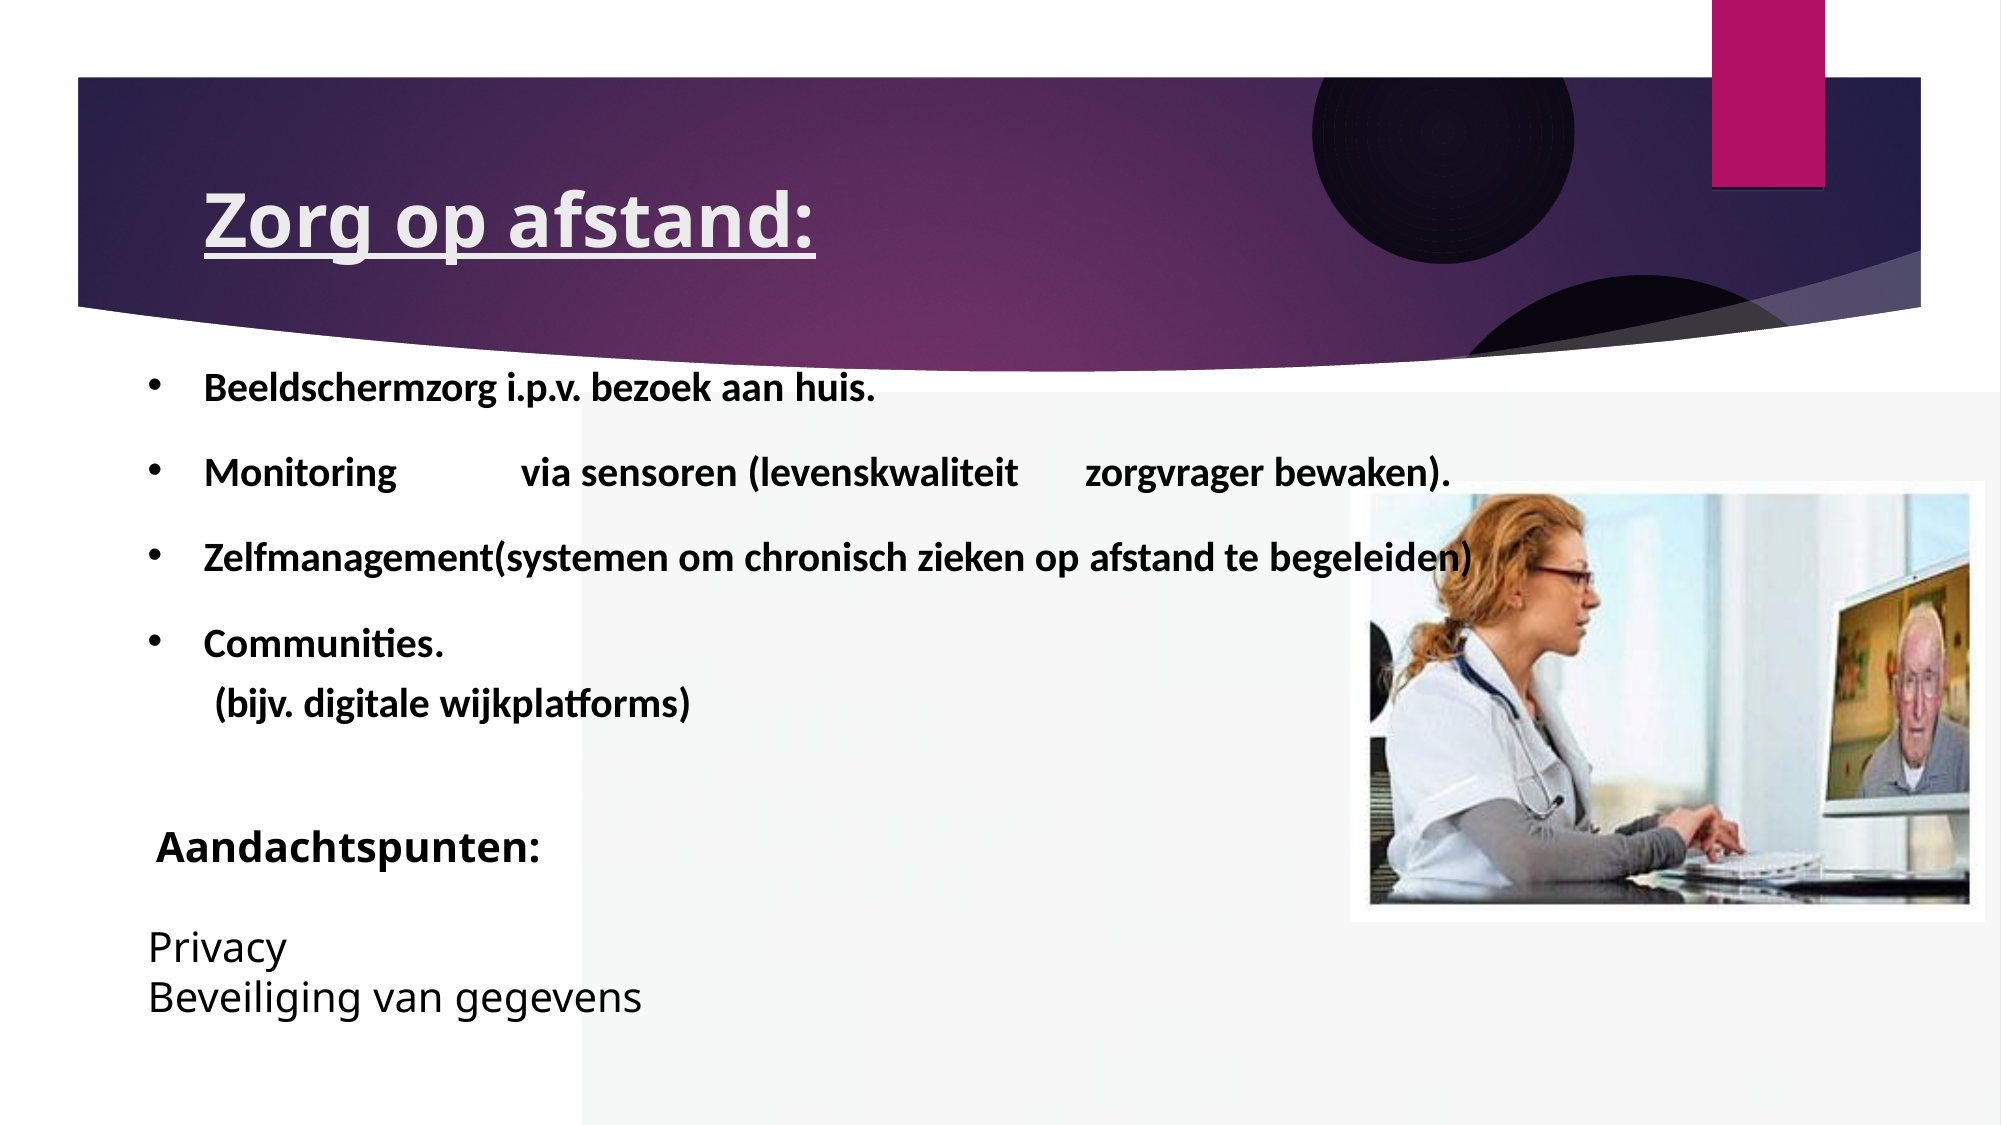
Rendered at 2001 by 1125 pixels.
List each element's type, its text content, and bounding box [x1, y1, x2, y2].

picture [1500, 392, 2000, 1125]
title Zorg op afstand: [189, 159, 1627, 276]
text_box Beeldschermzorg i.p.v. bezoek aan huis. Monitoring via sensoren (levenskwaliteit zorgvrager bewaken). Zelfmanagement(systemen om chronisch zieken op afstand te begeleiden) Communities. (bijv. digitale wijkplatforms) Aandachtspunten: Privacy Beveiliging van gegevens [133, 342, 1500, 1125]
